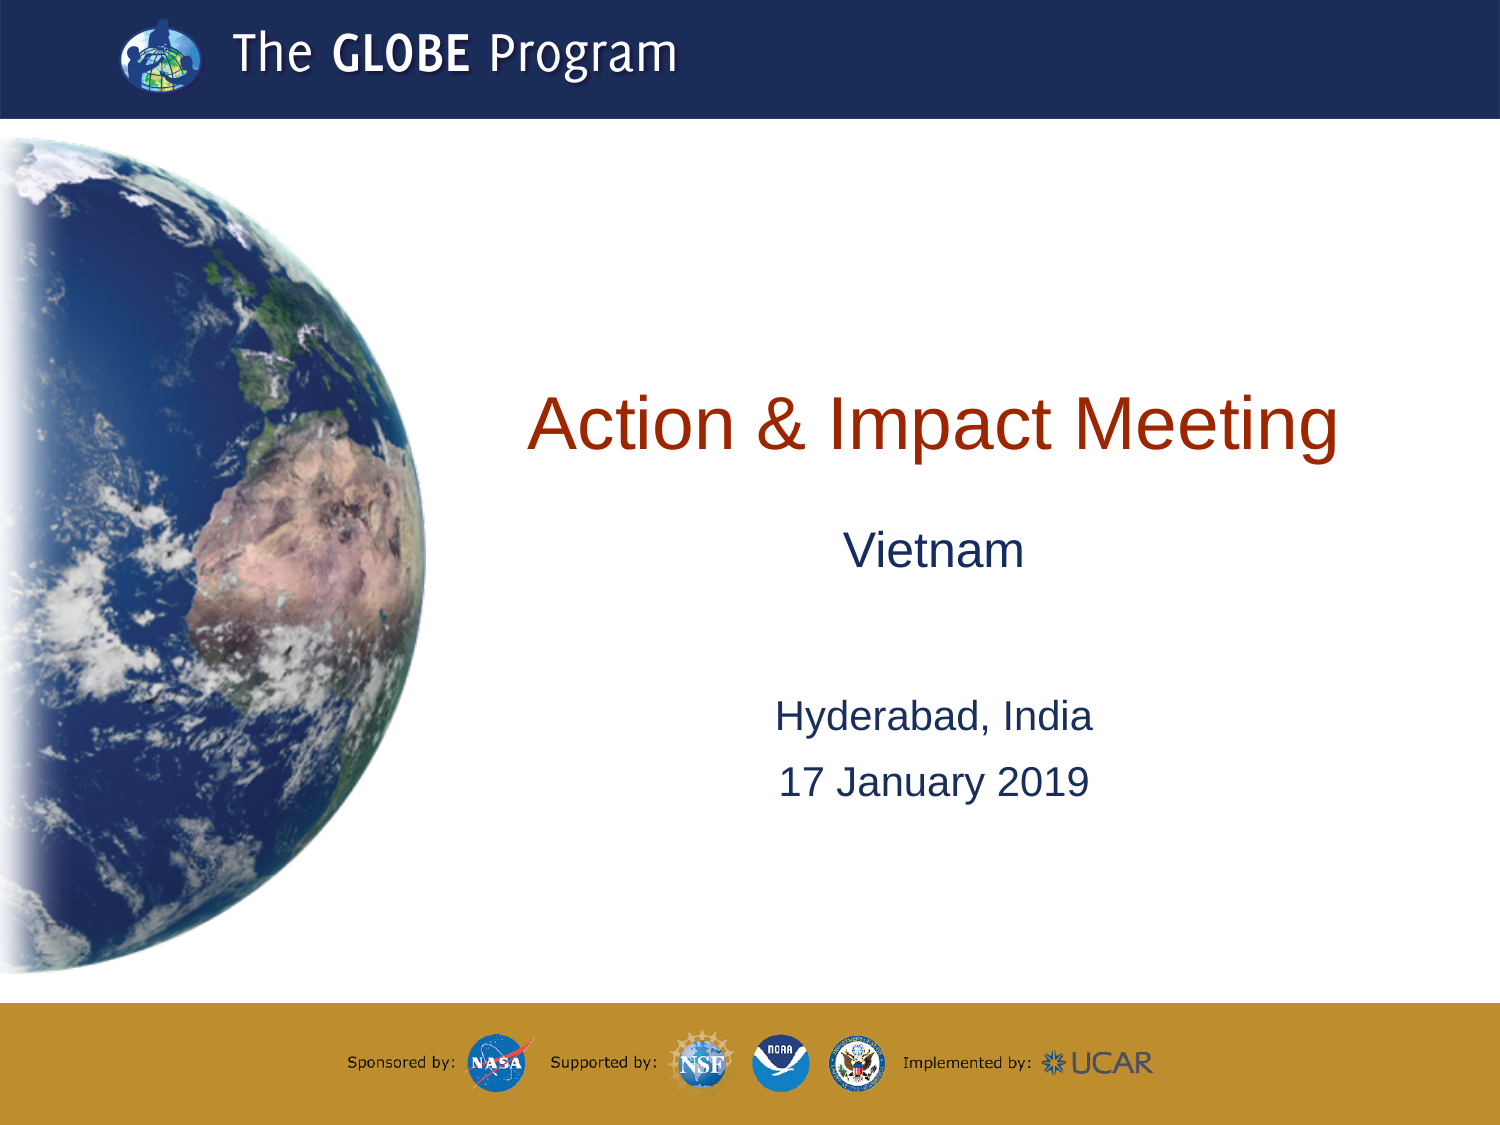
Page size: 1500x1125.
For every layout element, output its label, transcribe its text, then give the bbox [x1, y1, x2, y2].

title Action & Impact Meeting [483, 293, 1385, 482]
list Hyderabad, India 17 January 2019 [577, 686, 1292, 820]
subtitle Vietnam [577, 509, 1292, 659]
picture [0, 128, 437, 982]
picture [0, 1003, 1500, 1125]
picture [0, 0, 1500, 119]
